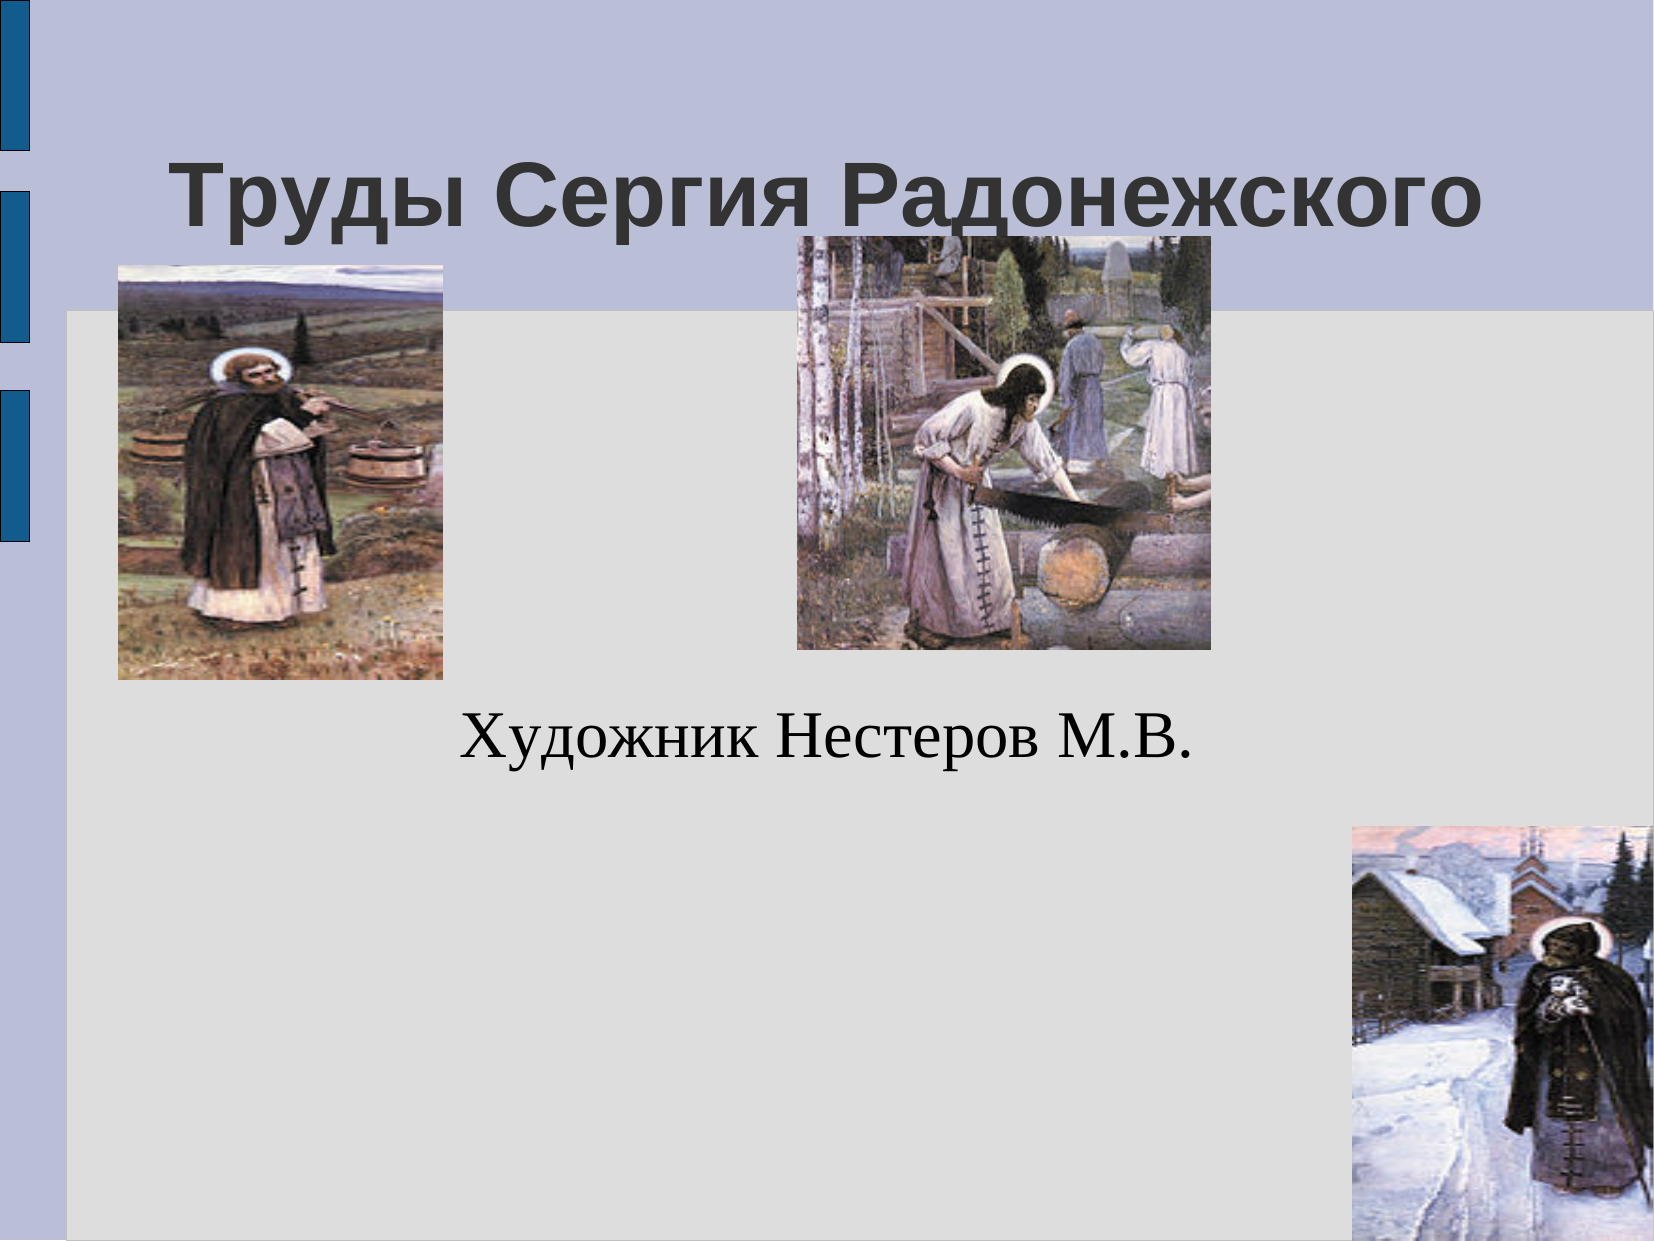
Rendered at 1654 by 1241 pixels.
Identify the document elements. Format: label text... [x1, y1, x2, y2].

picture [1352, 826, 1654, 1241]
picture [118, 265, 443, 680]
title Труды Сергия Радонежского [121, 98, 1534, 291]
picture [797, 236, 1211, 650]
subtitle Художник Нестеров М.В. [121, 352, 1534, 1119]
